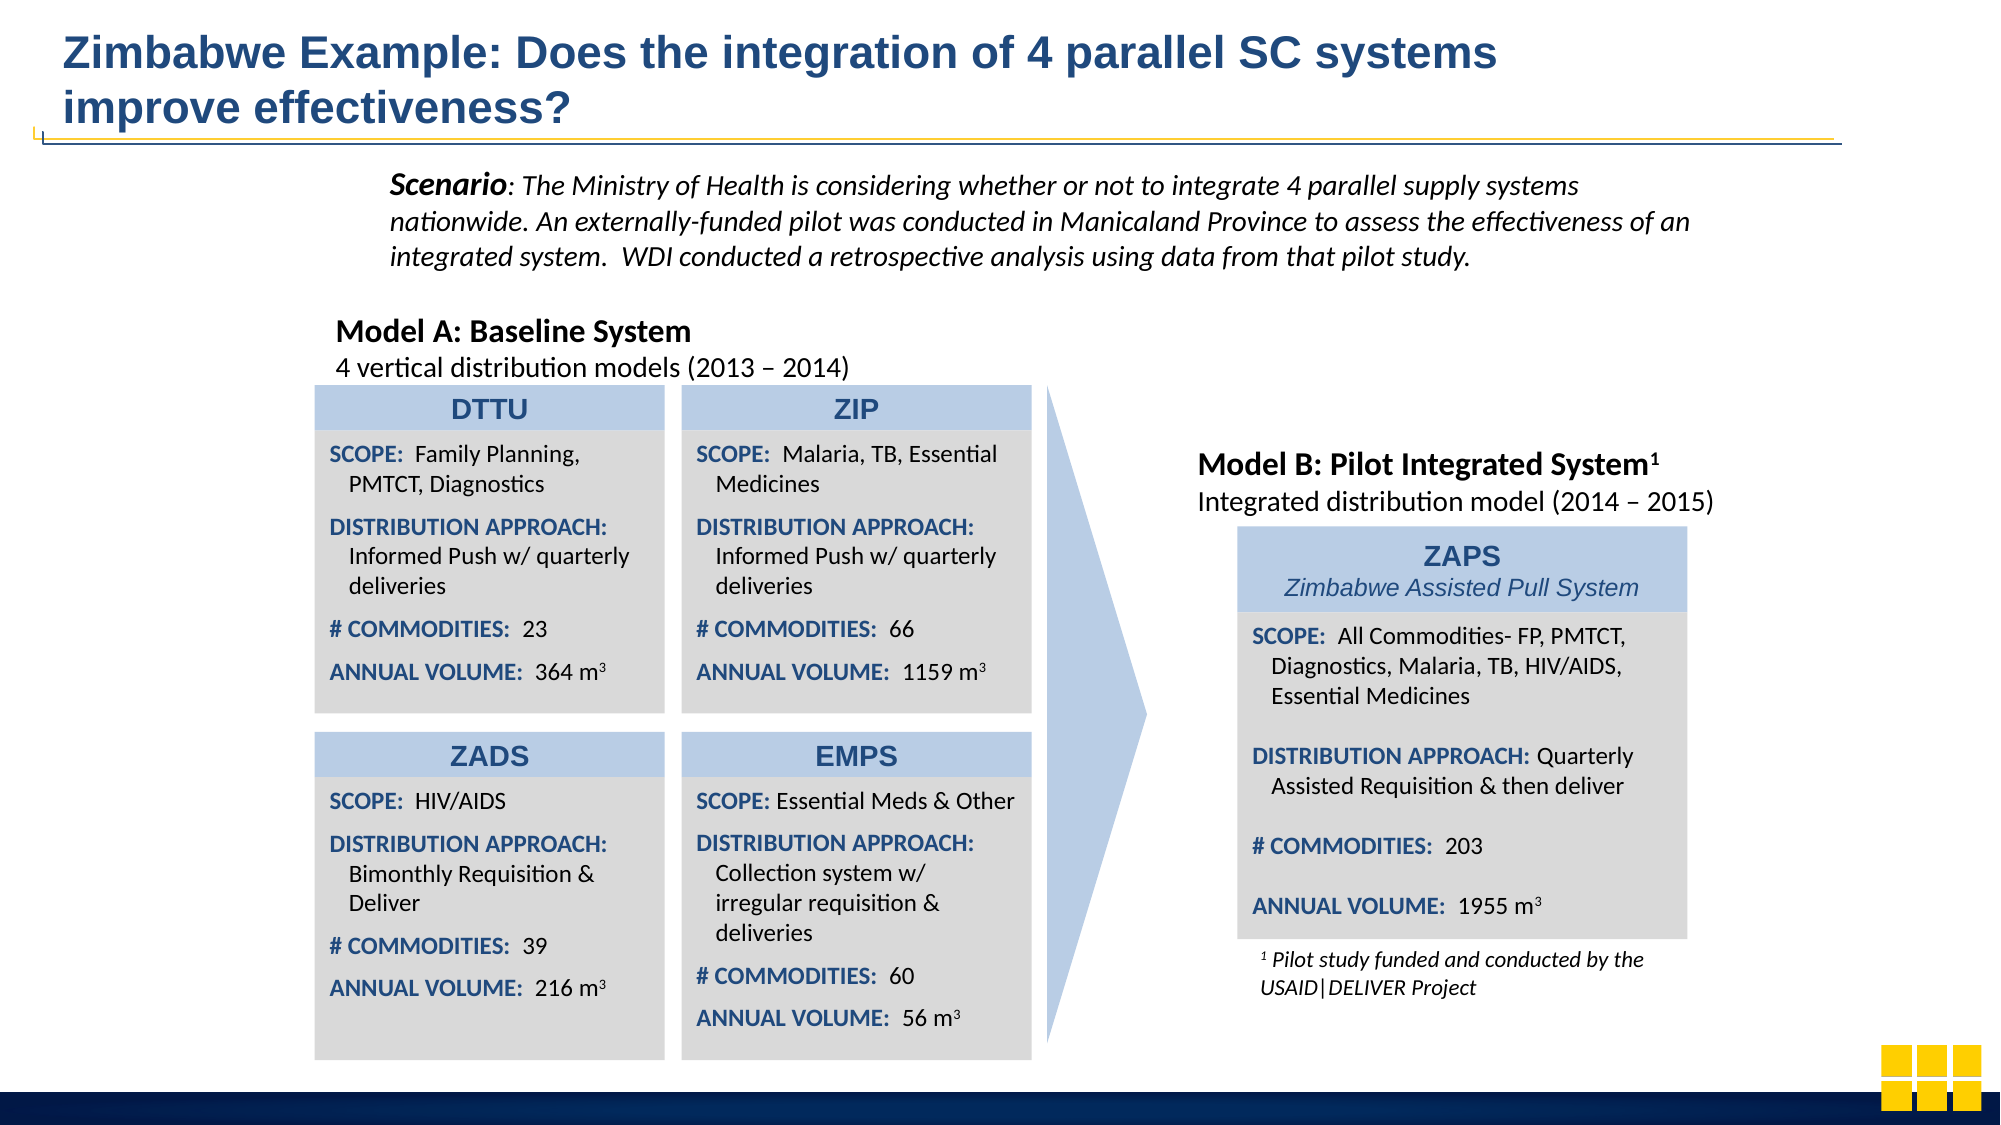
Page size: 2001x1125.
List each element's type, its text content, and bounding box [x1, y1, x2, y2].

text_box ZAPS Zimbabwe Assisted Pull System [1237, 526, 1688, 612]
picture [0, 1092, 2000, 1125]
text_box Model B: Pilot Integrated System1 Integrated distribution model (2014 – 2015) [1182, 434, 1783, 525]
text_box DTTU [314, 385, 665, 431]
text_box SCOPE: Family Planning, PMTCT, Diagnostics DISTRIBUTION APPROACH: Informed Push w/ quarterly deliveries # COMMODITIES: 23 ANNUAL VOLUME: 364 m3 [314, 431, 665, 714]
text_box [1047, 392, 1148, 1044]
text_box 1 Pilot study funded and conducted by the USAID|DELIVER Project [1245, 937, 1721, 1008]
text_box SCOPE: All Commodities- FP, PMTCT, Diagnostics, Malaria, TB, HIV/AIDS, Essential Medicines DISTRIBUTION APPROACH: Quarterly Assisted Requisition & then deliver # COMMODITIES: 203 ANNUAL VOLUME: 1955 m3 [1237, 612, 1688, 940]
title Zimbabwe Example: Does the integration of 4 parallel SC systems improve effectiveness? [47, 25, 1621, 131]
text_box ZIP [681, 392, 1032, 430]
text_box Scenario: The Ministry of Health is considering whether or not to integrate 4 parallel supply systems nationwide. An externally-funded pilot was conducted in Manicaland Province to assess the effectiveness of an integrated system. WDI conducted a retrospective analysis using data from that pilot study. [375, 154, 1721, 280]
text_box SCOPE: HIV/AIDS DISTRIBUTION APPROACH: Bimonthly Requisition & Deliver # COMMODITIES: 39 ANNUAL VOLUME: 216 m3 [314, 777, 665, 1061]
text_box SCOPE: Malaria, TB, Essential Medicines DISTRIBUTION APPROACH: Informed Push w/ quarterly deliveries # COMMODITIES: 66 ANNUAL VOLUME: 1159 m3 [681, 430, 1032, 714]
text_box SCOPE: Essential Meds & Other DISTRIBUTION APPROACH: Collection system w/ irregular requisition & deliveries # COMMODITIES: 60 ANNUAL VOLUME: 56 m3 [681, 777, 1032, 1061]
text_box Model A: Baseline System 4 vertical distribution models (2013 – 2014) [320, 301, 1154, 392]
text_box EMPS [681, 731, 1032, 777]
text_box ZADS [314, 731, 665, 777]
